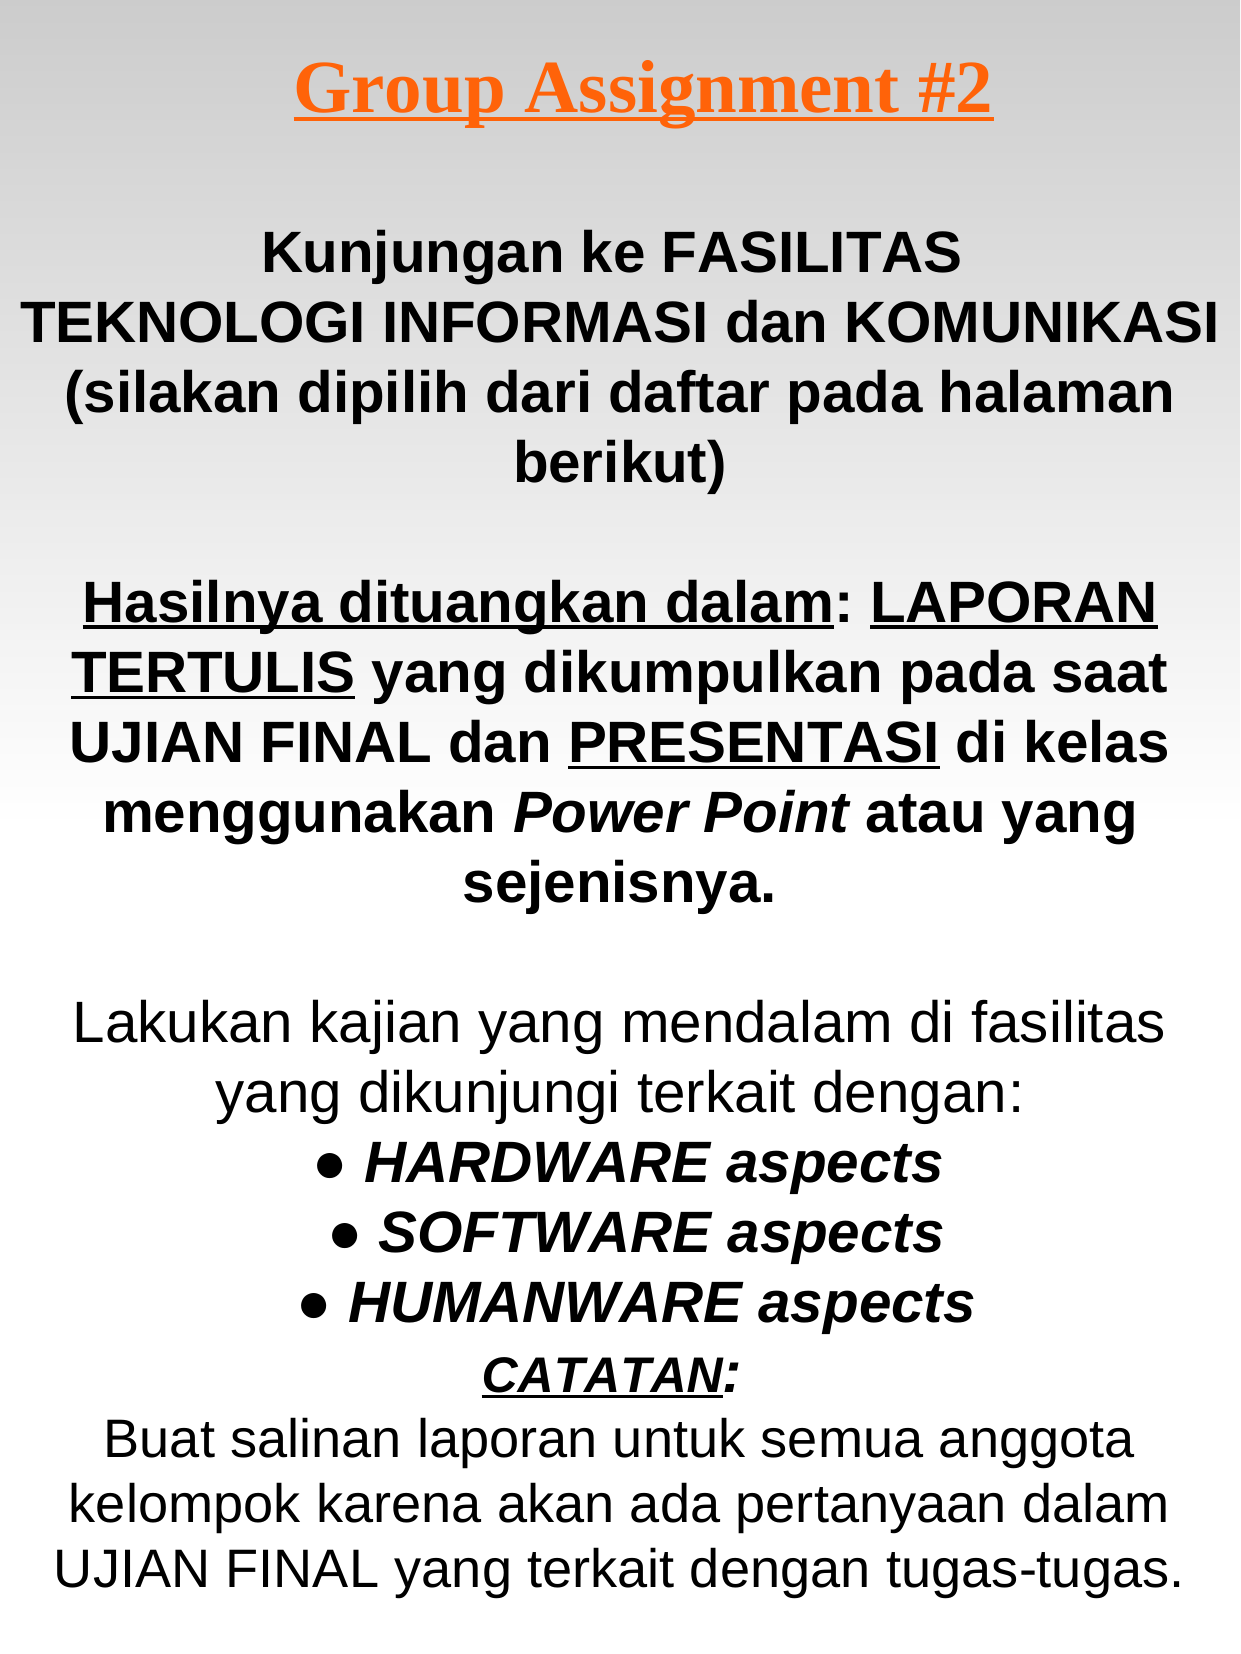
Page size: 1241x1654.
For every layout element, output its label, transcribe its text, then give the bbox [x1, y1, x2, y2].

text_box Group Assignment #2 [88, 26, 1182, 176]
text_box Kunjungan ke FASILITAS TEKNOLOGI INFORMASI dan KOMUNIKASI (silakan dipilih dari daftar pada halaman berikut) Hasilnya dituangkan dalam: LAPORAN TERTULIS yang dikumpulkan pada saat UJIAN FINAL dan PRESENTASI di kelas menggunakan Power Point atau yang sejenisnya. Lakukan kajian yang mendalam di fasilitas yang dikunjungi terkait dengan: ● HARDWARE aspects ● SOFTWARE aspects ● HUMANWARE aspects CATATAN: Buat salinan laporan untuk semua anggota kelompok karena akan ada pertanyaan dalam UJIAN FINAL yang terkait dengan tugas-tugas. [0, 206, 1241, 1607]
